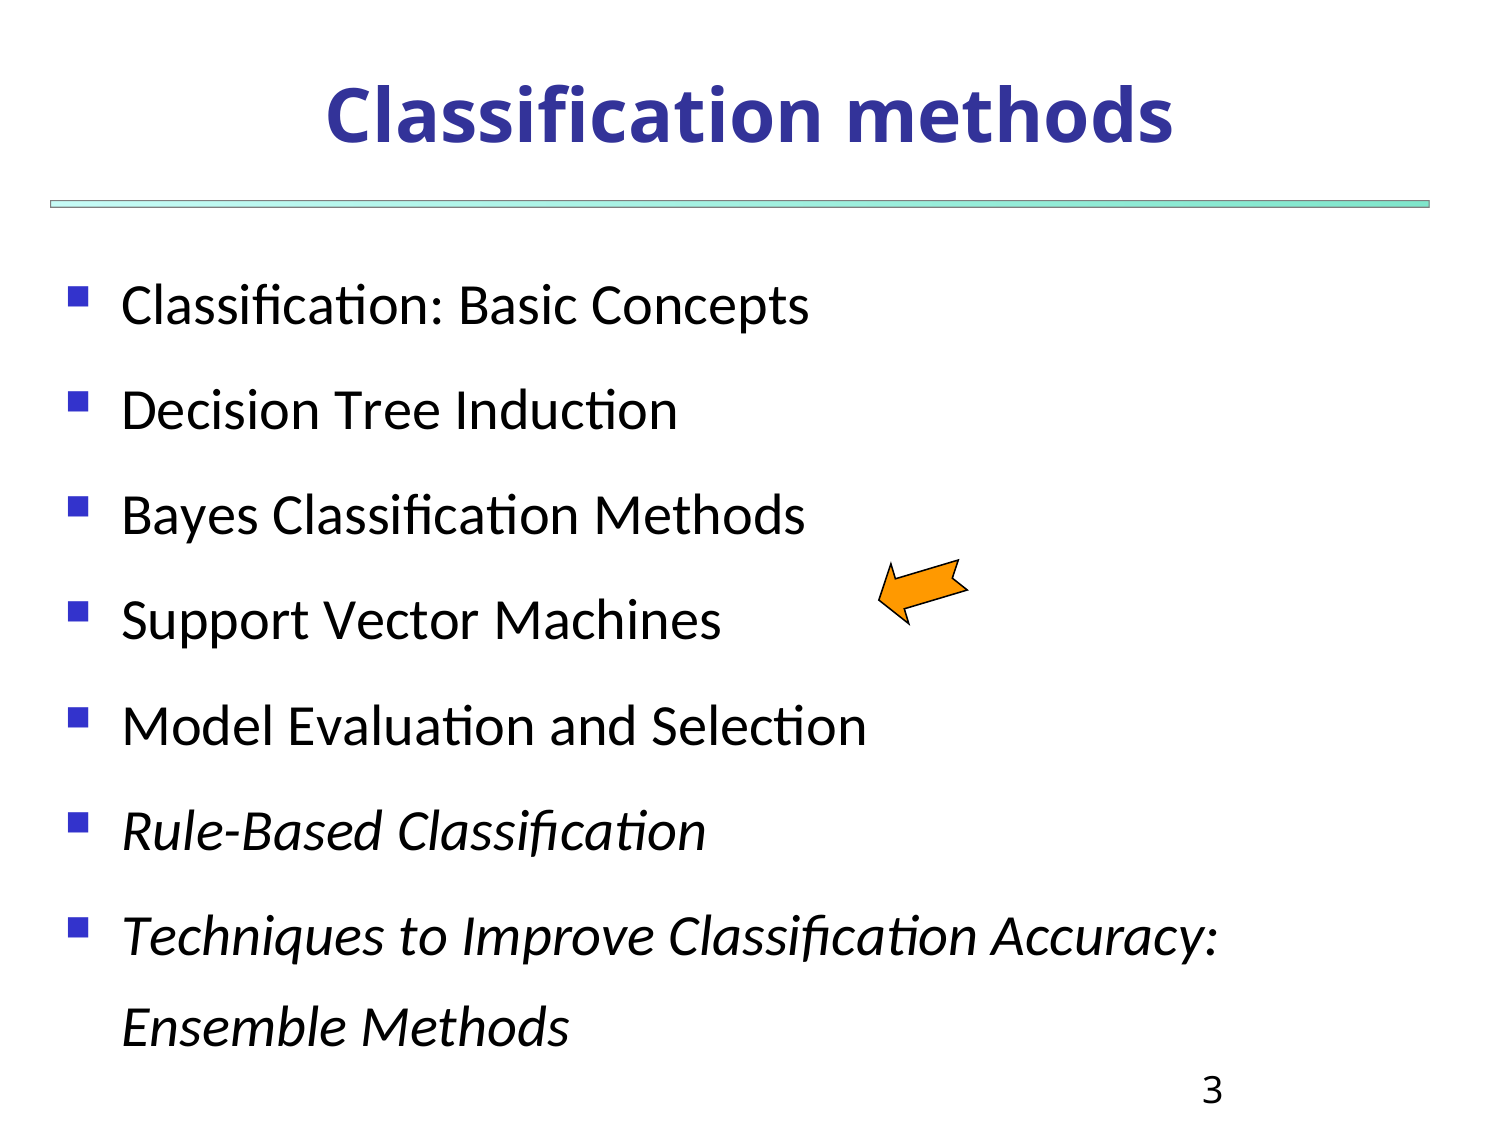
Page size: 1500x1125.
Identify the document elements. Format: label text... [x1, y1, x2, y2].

text_box <number> [1187, 1062, 1500, 1125]
text_box [878, 560, 968, 624]
list Classification: Basic Concepts Decision Tree Induction Bayes Classification Methods Support Vector Machines Model Evaluation and Selection Rule-Based Classification Techniques to Improve Classification Accuracy: Ensemble Methods [49, 237, 1425, 1075]
title Classification methods [0, 59, 1500, 166]
